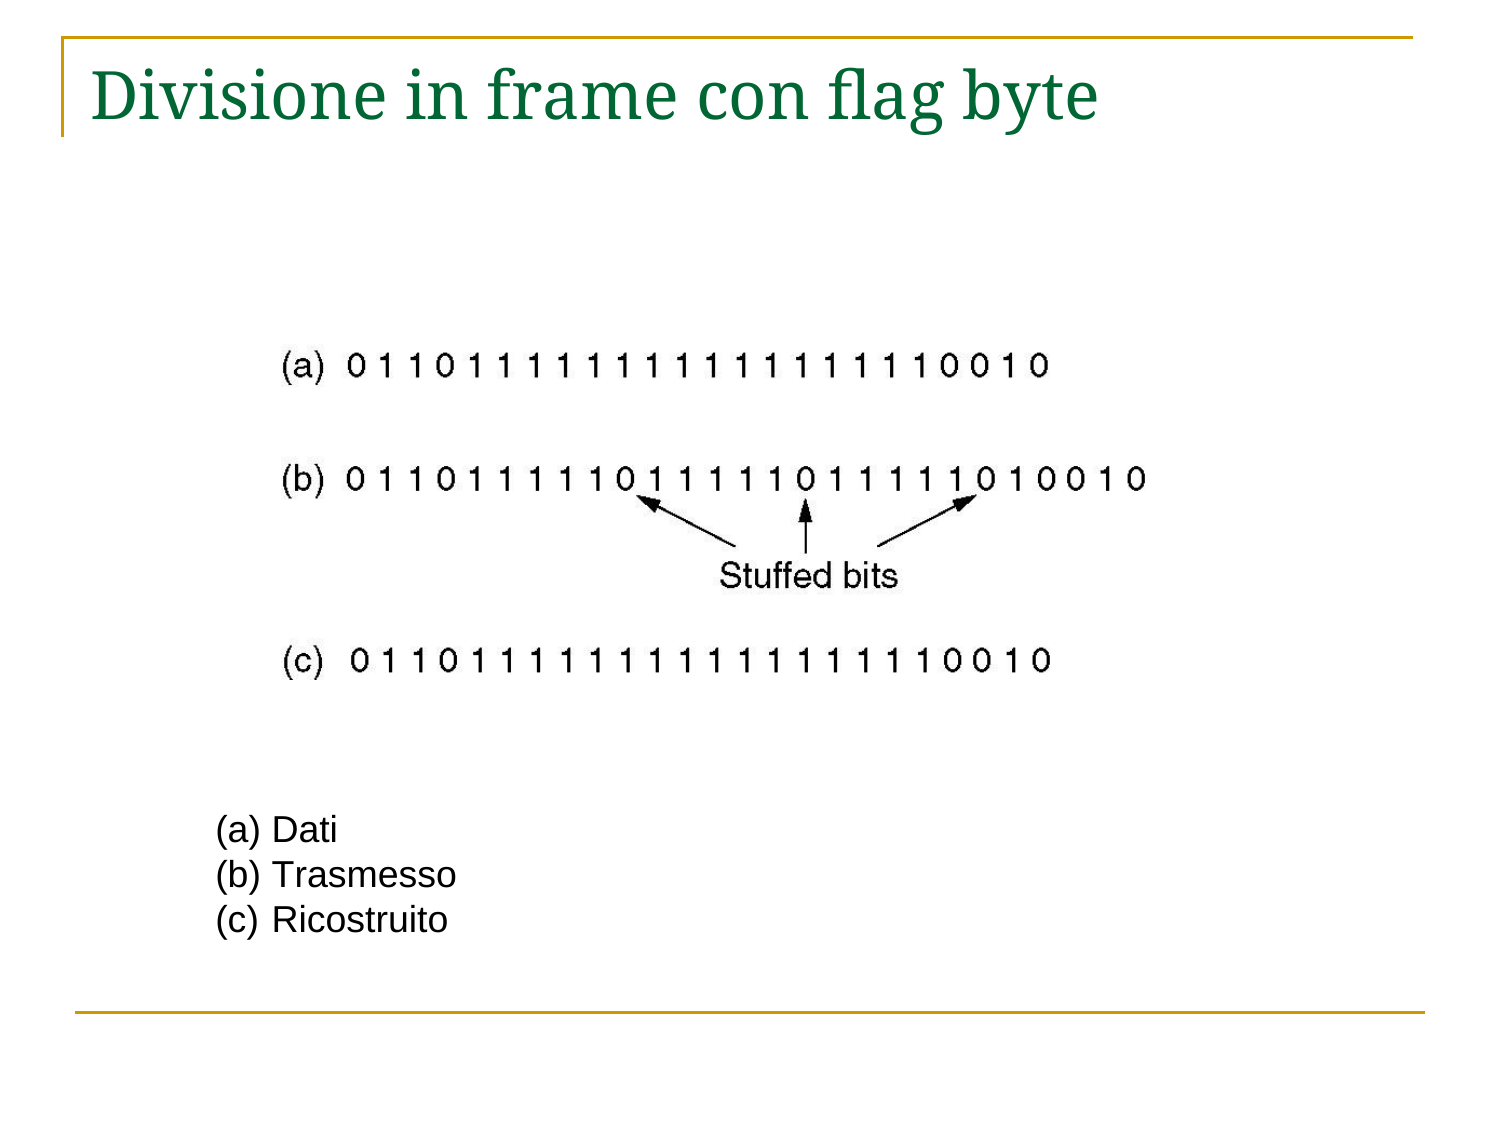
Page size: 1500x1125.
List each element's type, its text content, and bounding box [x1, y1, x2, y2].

title Divisione in frame con flag byte [75, 45, 1426, 233]
picture [281, 344, 1146, 680]
text_box Dati Trasmesso Ricostruito [200, 796, 474, 948]
